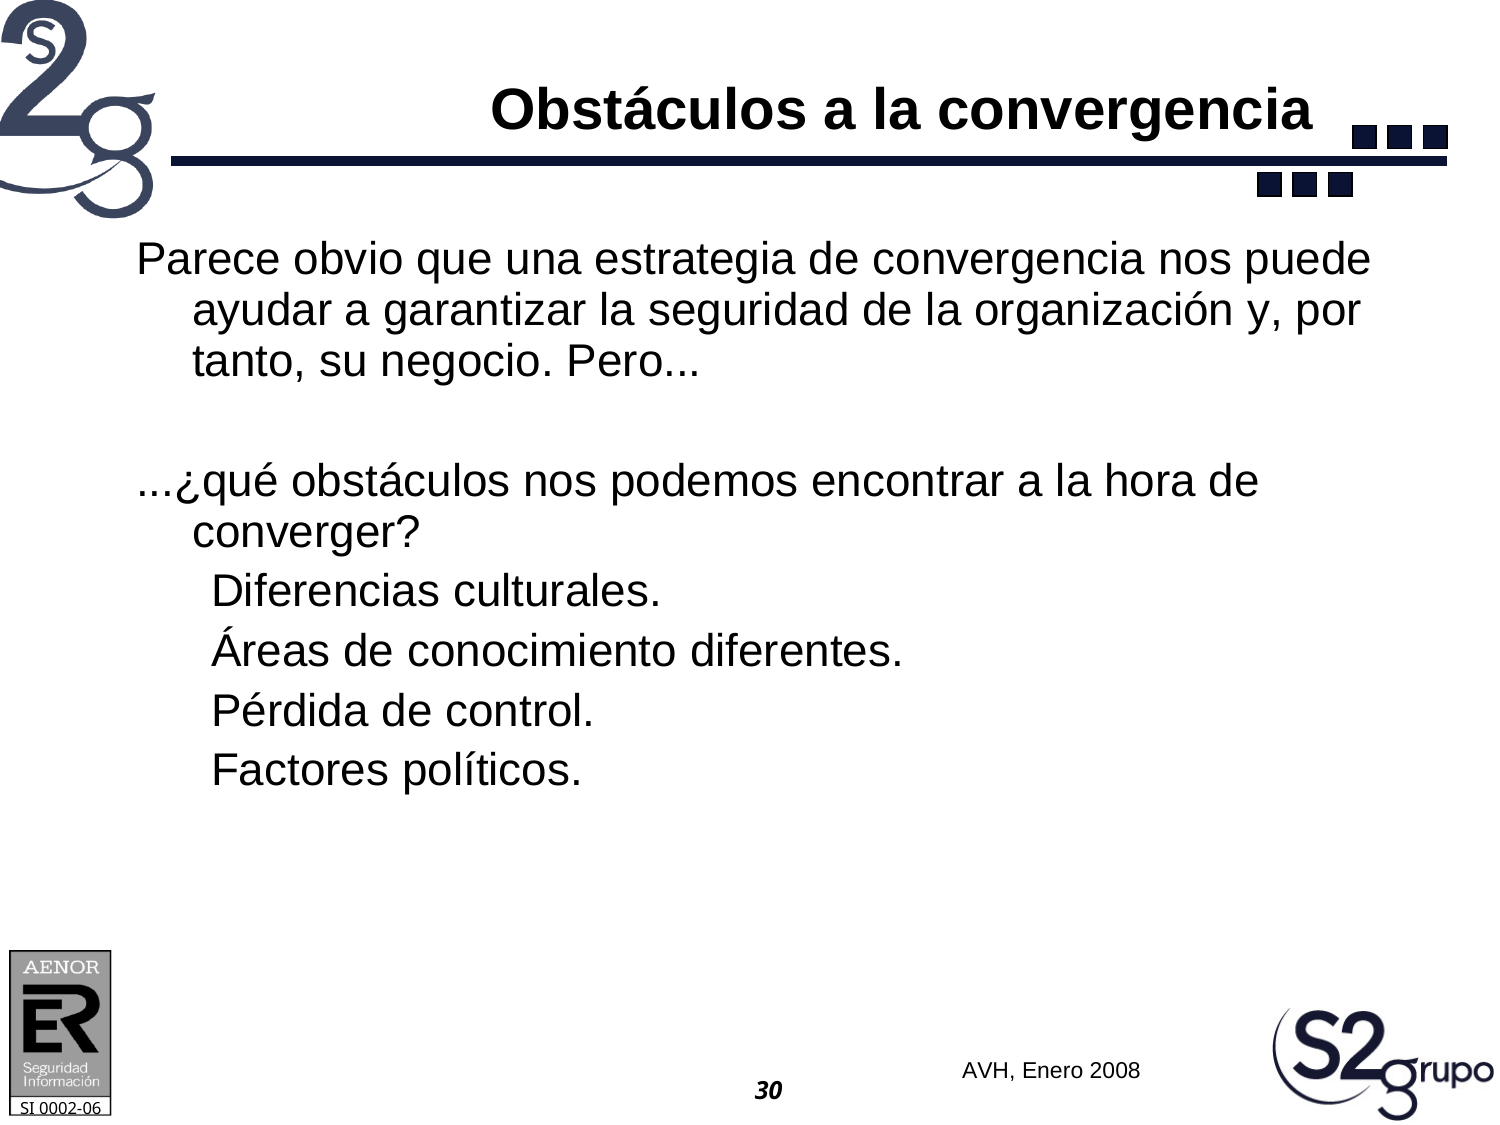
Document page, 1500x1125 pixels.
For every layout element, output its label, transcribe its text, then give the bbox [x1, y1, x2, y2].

picture [9, 950, 112, 1116]
text_box AVH, Enero 2008 [947, 1049, 1156, 1091]
picture [1272, 1008, 1494, 1121]
list Parece obvio que una estrategia de convergencia nos puede ayudar a garantizar la seguridad de la organización y, por tanto, su negocio. Pero... ...¿qué obstáculos nos podemos encontrar a la hora de converger? Diferencias culturales. Áreas de conocimiento diferentes. Pérdida de control. Factores políticos. [120, 177, 1477, 929]
title Obstáculos a la convergencia [183, 30, 1329, 149]
picture [0, 0, 158, 220]
